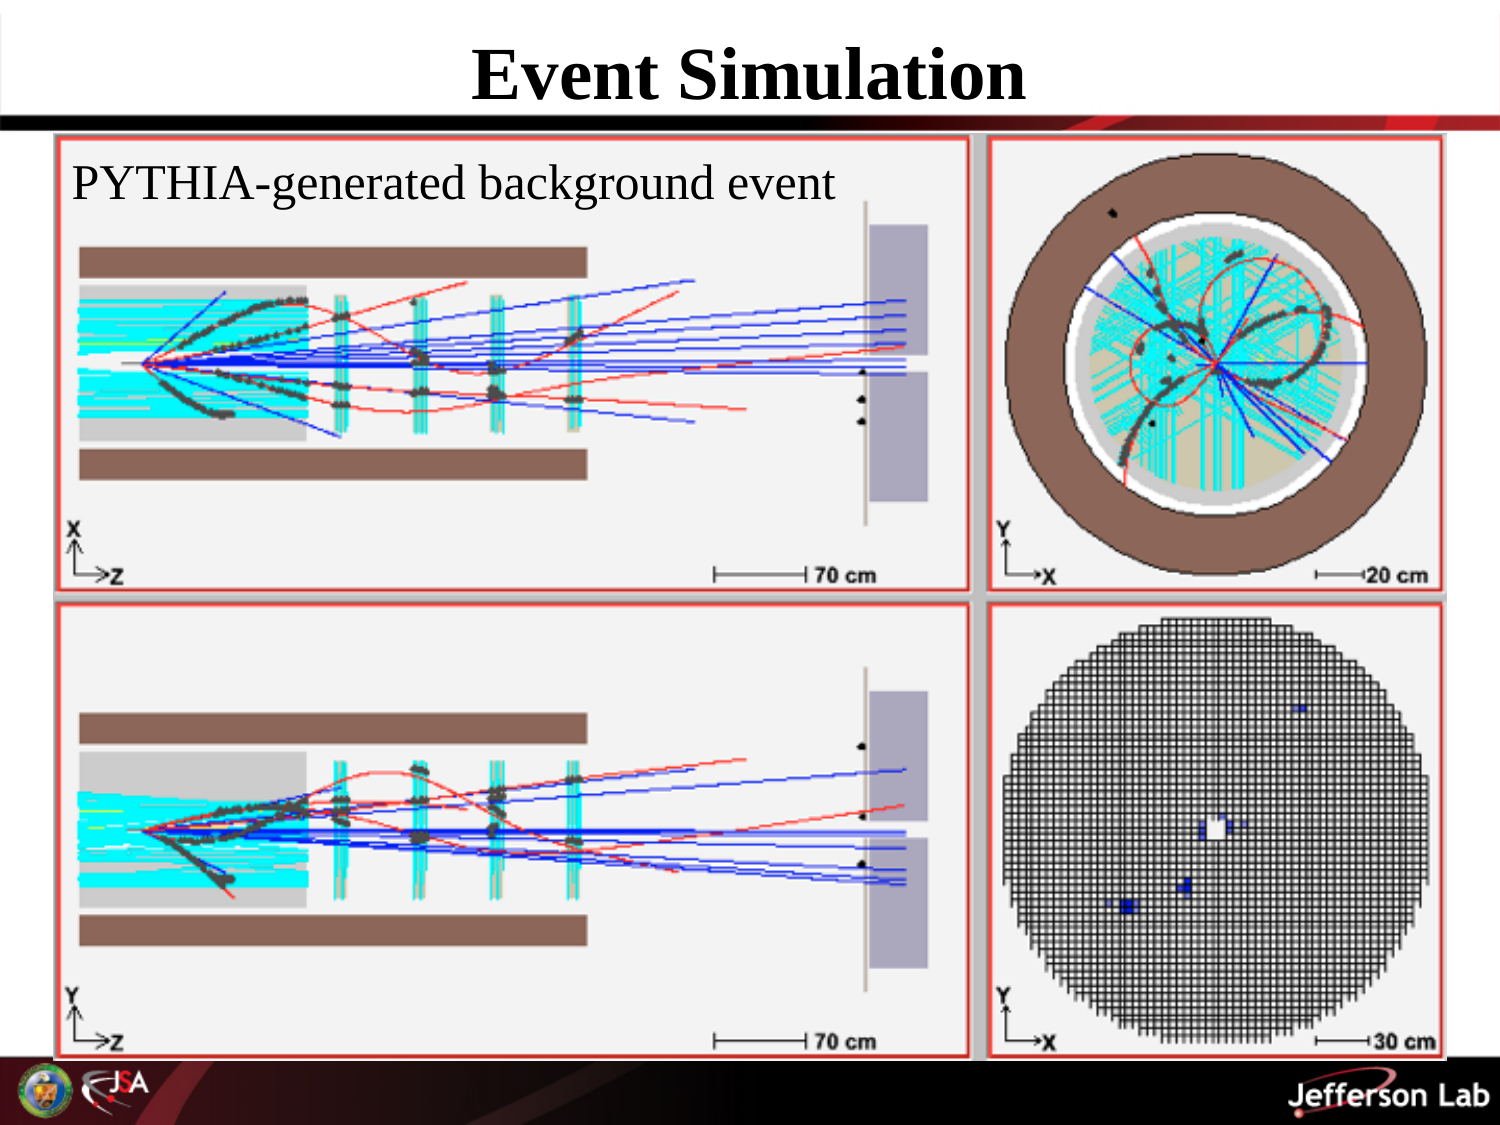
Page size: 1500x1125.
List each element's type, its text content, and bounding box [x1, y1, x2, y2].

text_box PYTHIA-generated background event [71, 156, 962, 215]
title Event Simulation [112, 0, 1388, 133]
picture [0, 0, 1500, 1125]
